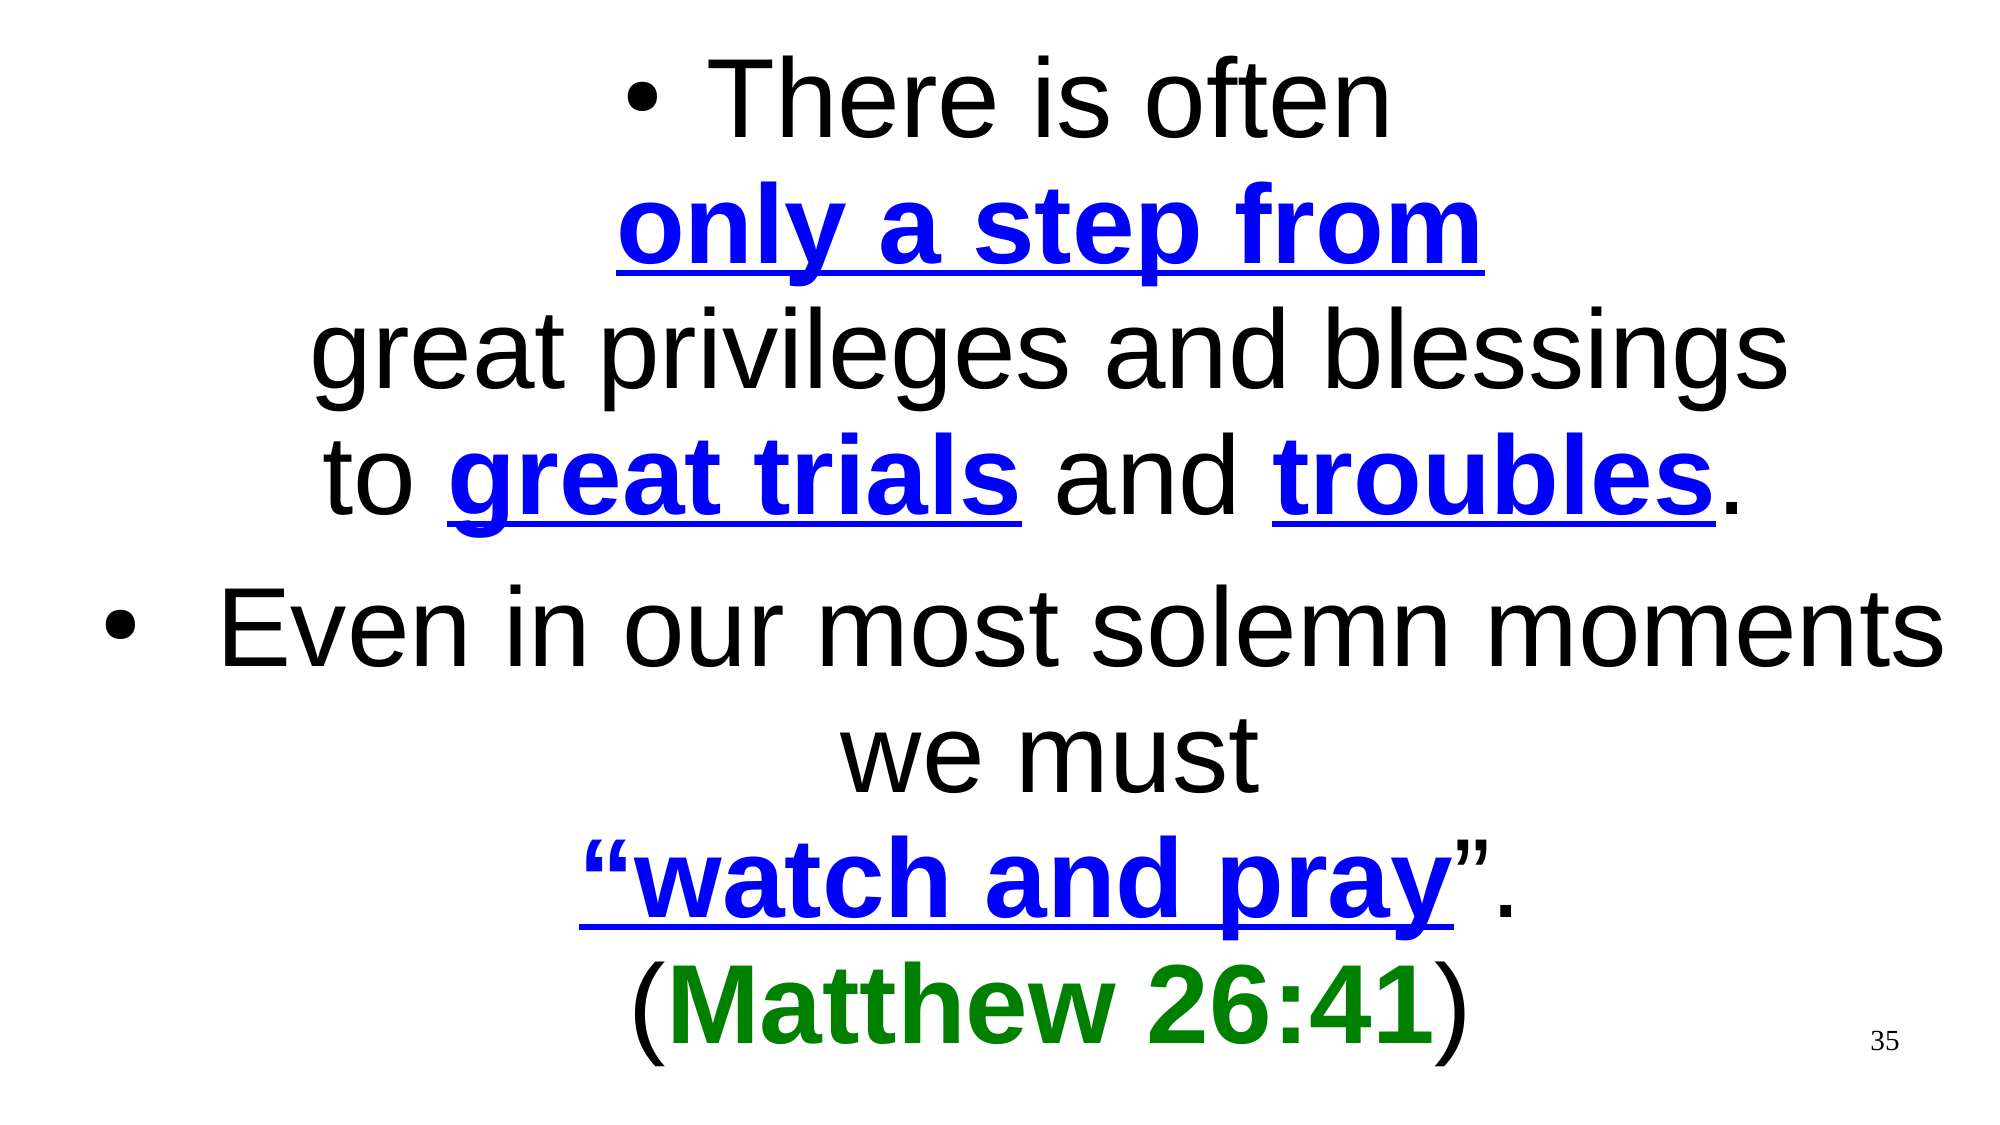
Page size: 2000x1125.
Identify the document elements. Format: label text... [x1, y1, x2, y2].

list There is often only a step from great privileges and blessings to great trials and troubles. Even in our most solemn moments we must “watch and pray”. (Matthew 26:41) [39, 36, 1990, 1087]
